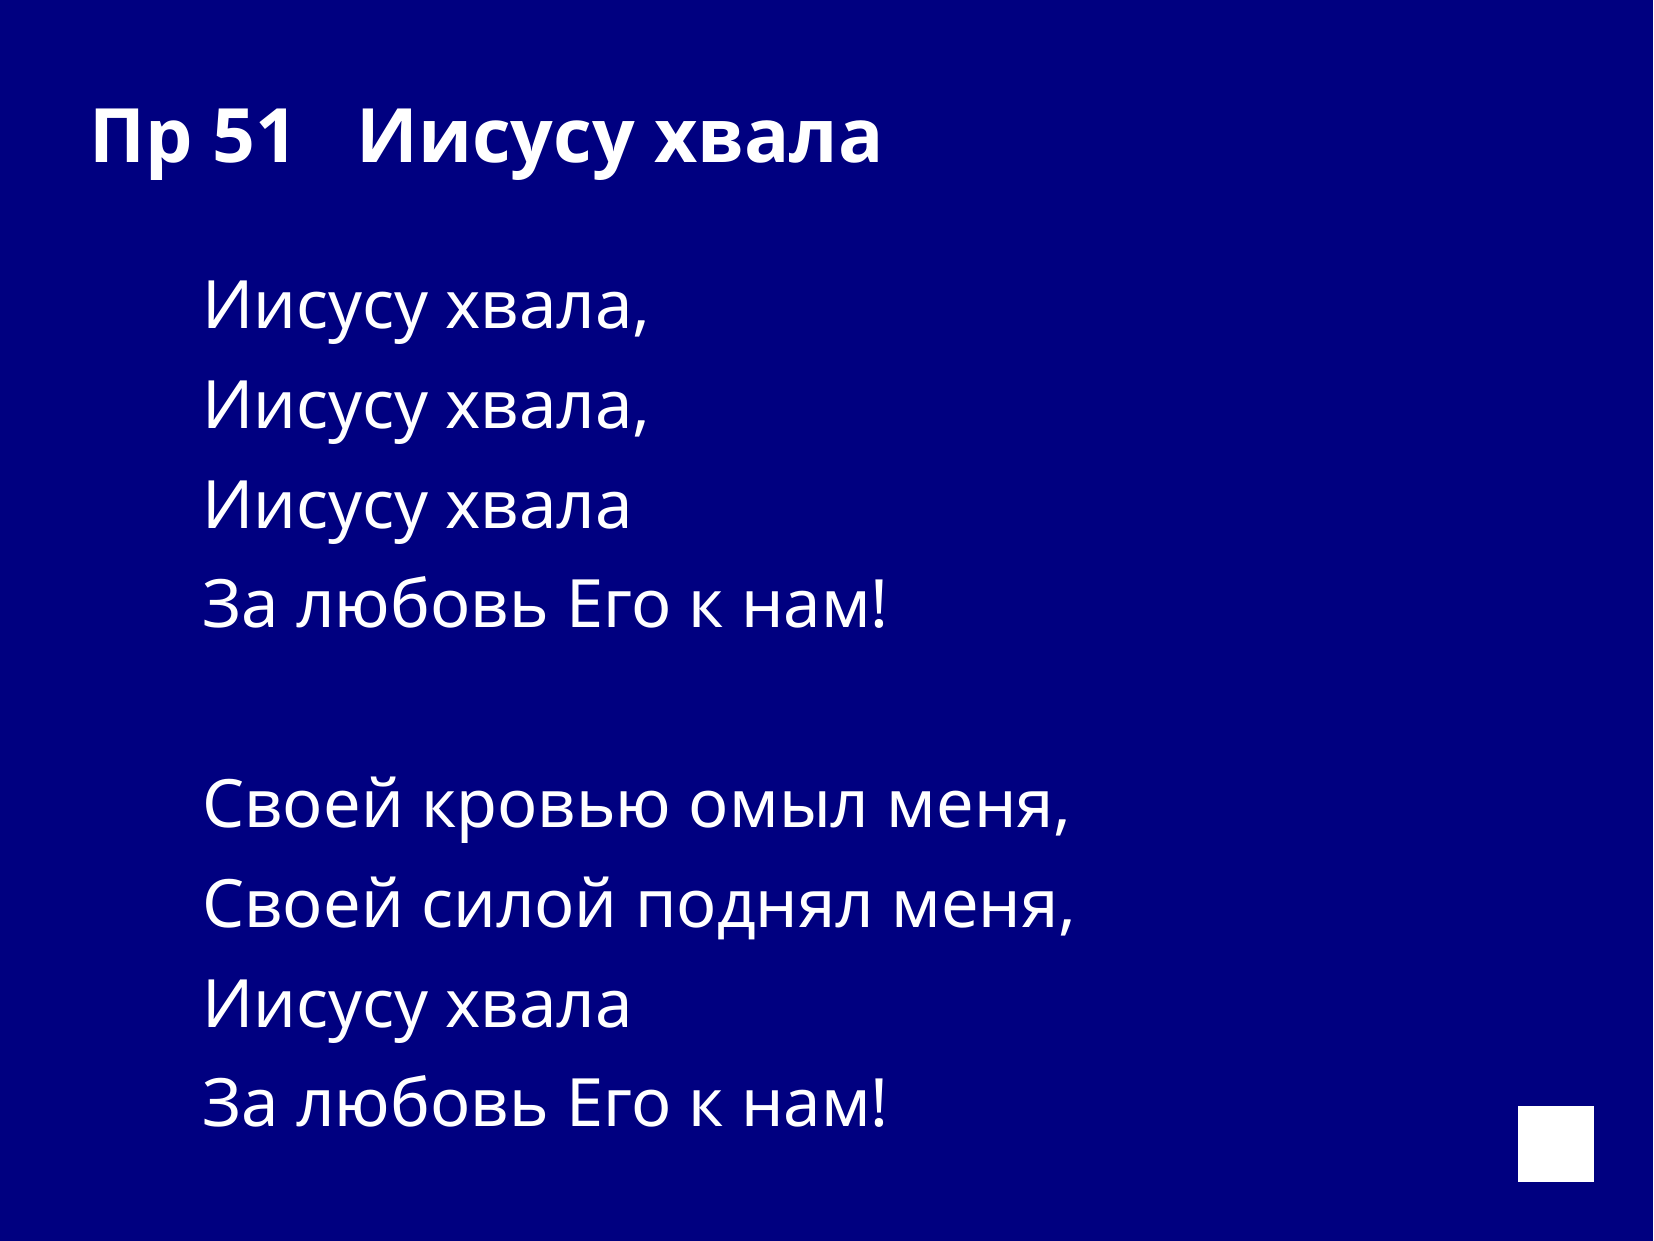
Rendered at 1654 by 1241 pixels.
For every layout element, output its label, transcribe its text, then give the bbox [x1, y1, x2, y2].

text_box [1518, 1106, 1594, 1182]
text_box Пр 51 Иисусу хвала [75, 75, 1576, 188]
text_box Иисусу хвала, Иисусу хвала, Иисусу хвала За любовь Его к нам! Своей кровью омыл меня, Своей силой поднял меня, Иисусу хвала За любовь Его к нам! [75, 188, 1576, 1163]
